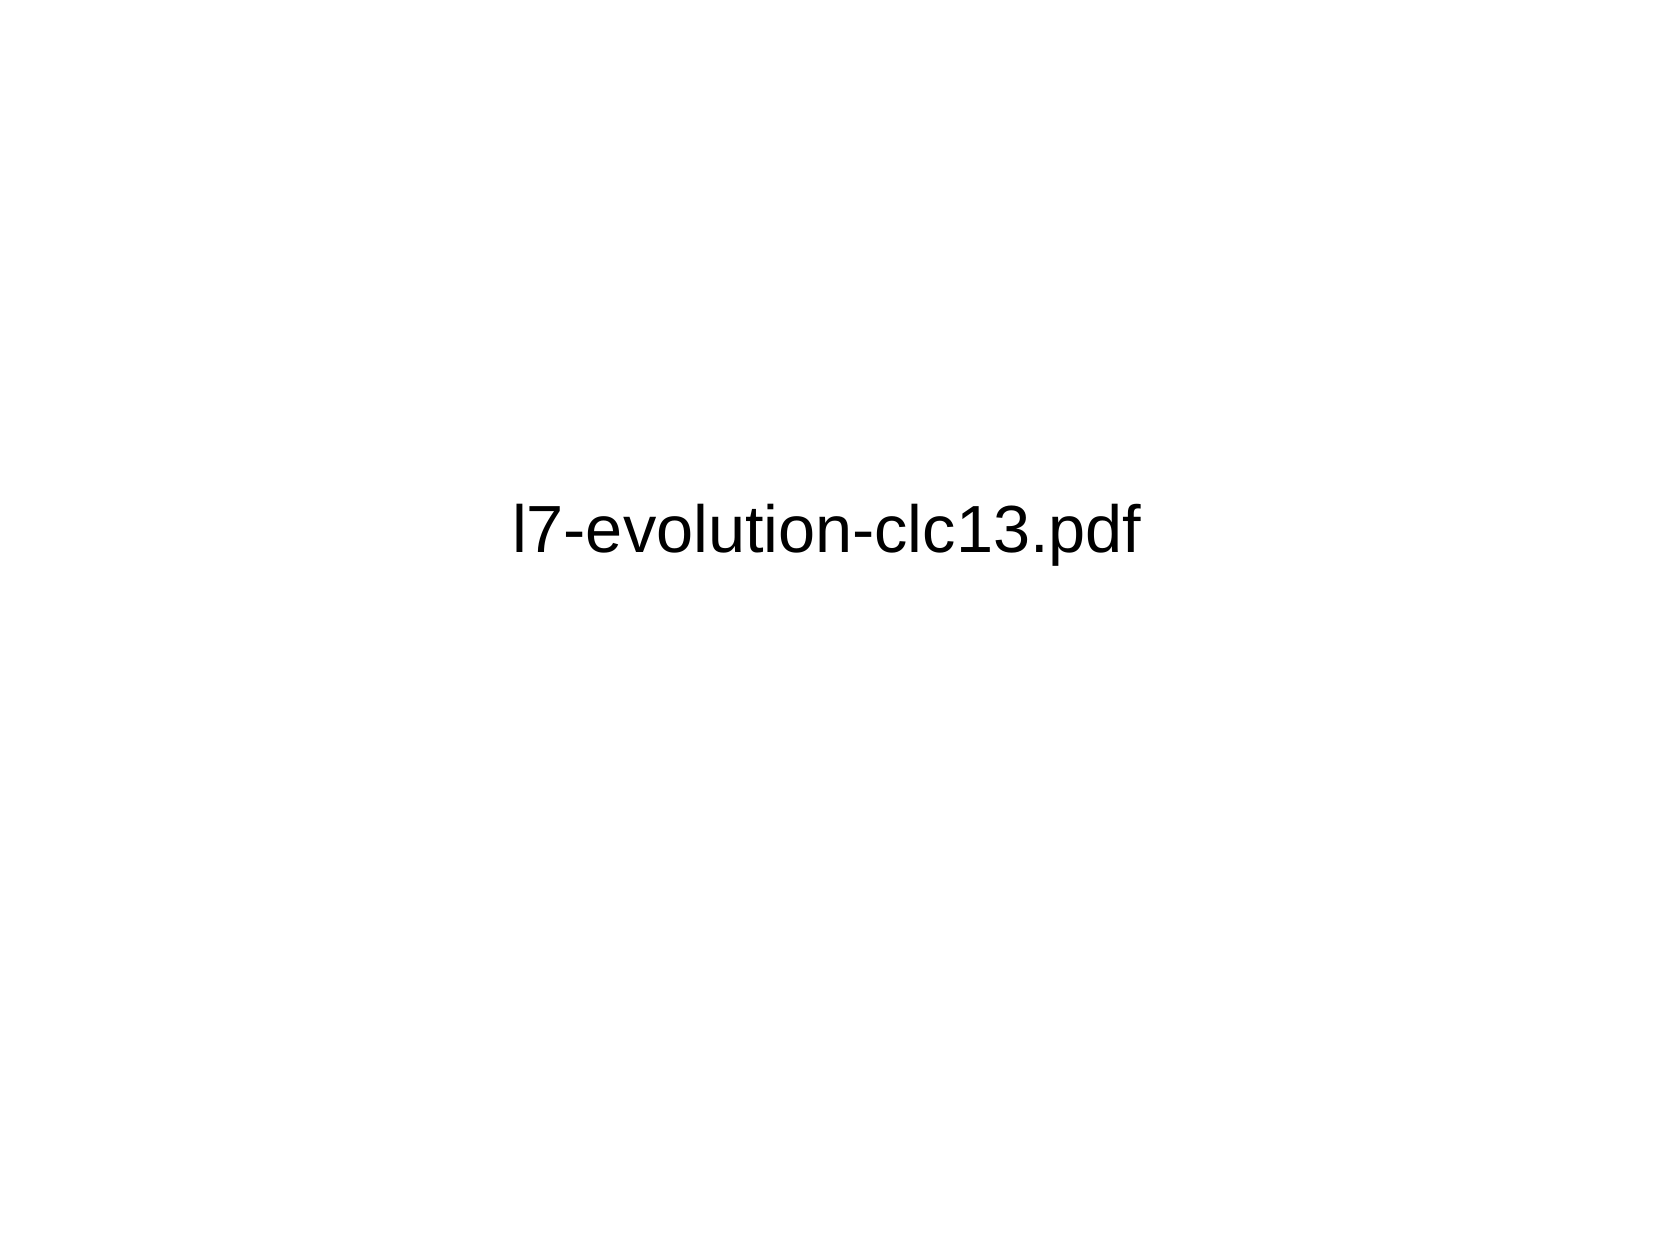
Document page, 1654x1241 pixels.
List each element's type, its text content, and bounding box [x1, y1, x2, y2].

subtitle l7-evolution-clc13.pdf [82, 56, 1571, 1002]
